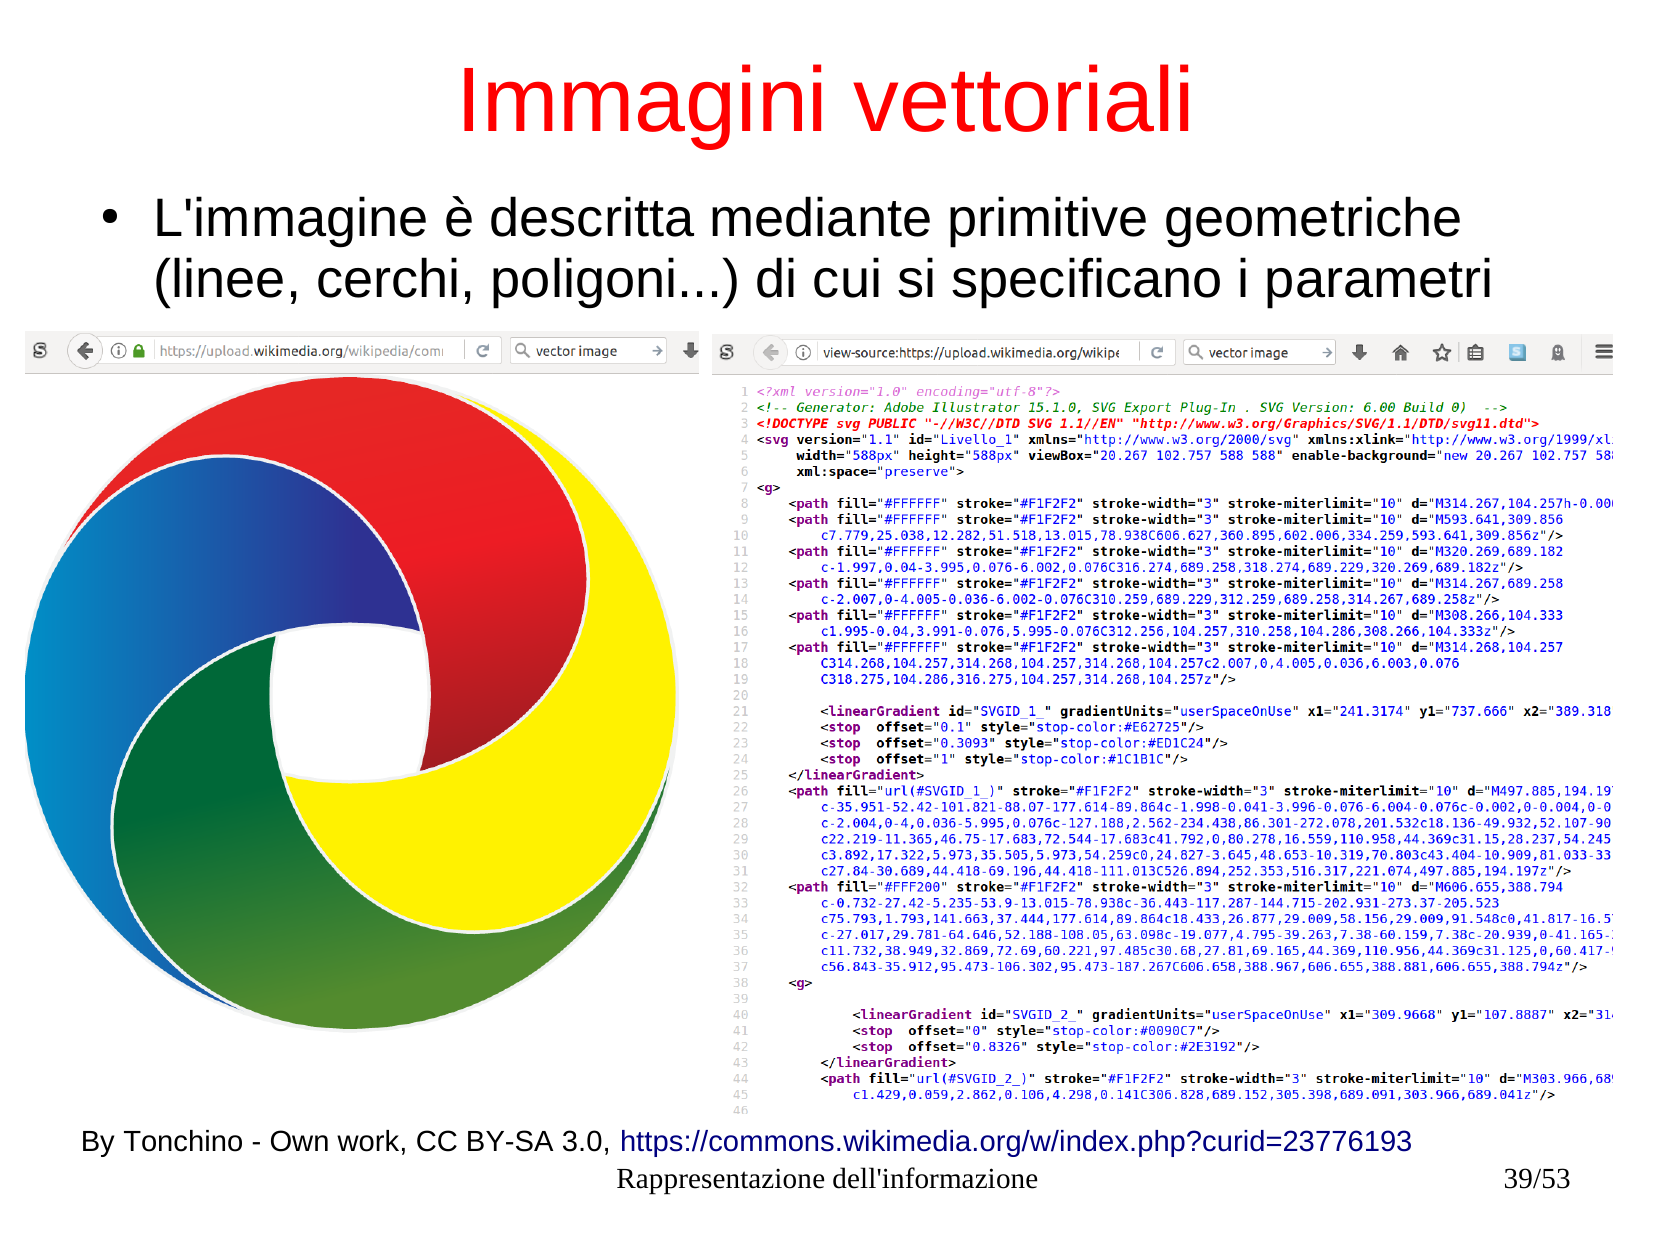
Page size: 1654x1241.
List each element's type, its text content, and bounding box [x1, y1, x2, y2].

list L'immagine è descritta mediante primitive geometriche (linee, cerchi, poligoni...) di cui si specificano i parametri [82, 187, 1571, 1126]
text_box By Tonchino - Own work, CC BY-SA 3.0, https://commons.wikimedia.org/w/index.php?curid=23776193 [80, 1125, 1469, 1158]
title Immagini vettoriali [82, 48, 1571, 152]
picture [712, 334, 1613, 1114]
picture [25, 331, 699, 1042]
